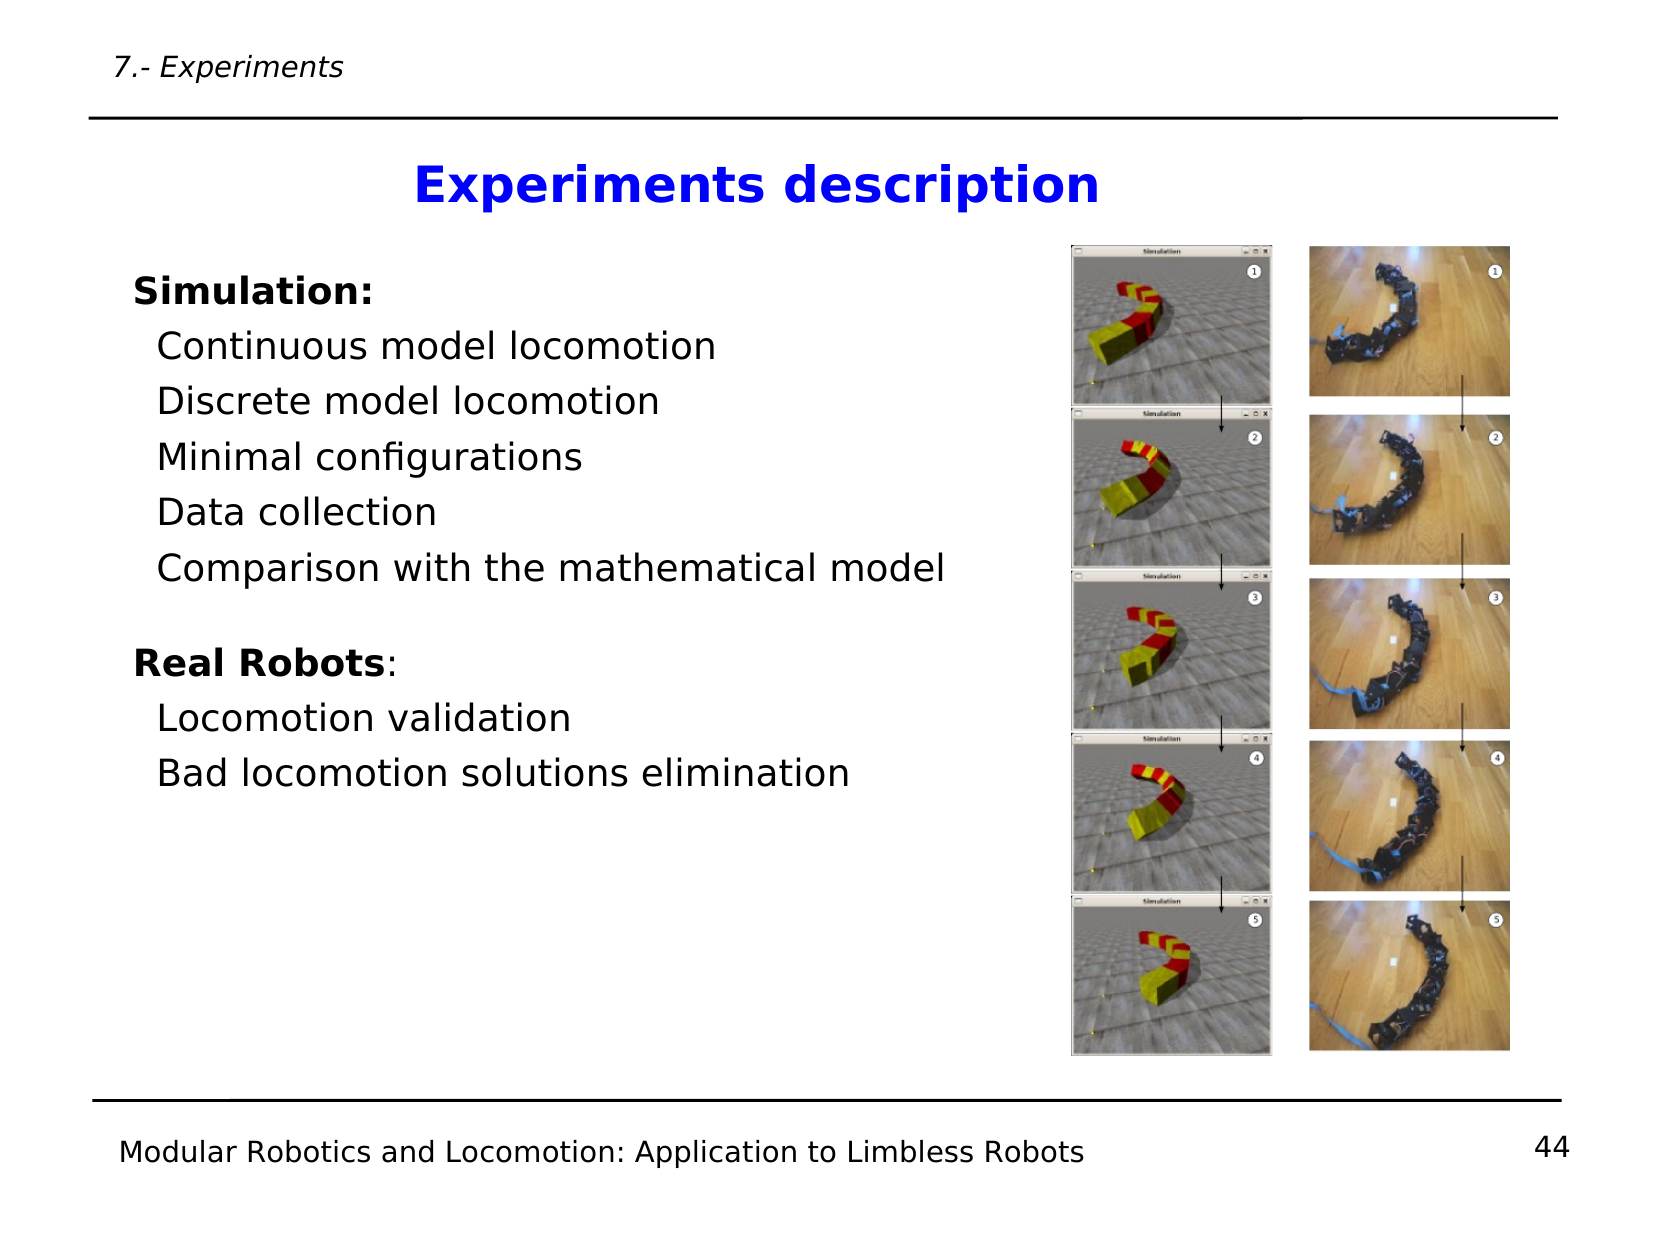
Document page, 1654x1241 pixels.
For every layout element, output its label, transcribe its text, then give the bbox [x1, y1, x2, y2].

picture [1071, 245, 1510, 1056]
text_box Modular Robotics and Locomotion: Application to Limbless Robots [103, 1128, 1102, 1178]
text_box Real Robots: Locomotion validation Bad locomotion solutions elimination [106, 634, 888, 804]
text_box Experiments description [398, 148, 1103, 222]
text_box 7.- Experiments [97, 42, 360, 93]
text_box Simulation: Continuous model locomotion Discrete model locomotion Minimal configurations Data collection Comparison with the mathematical model [106, 262, 981, 598]
